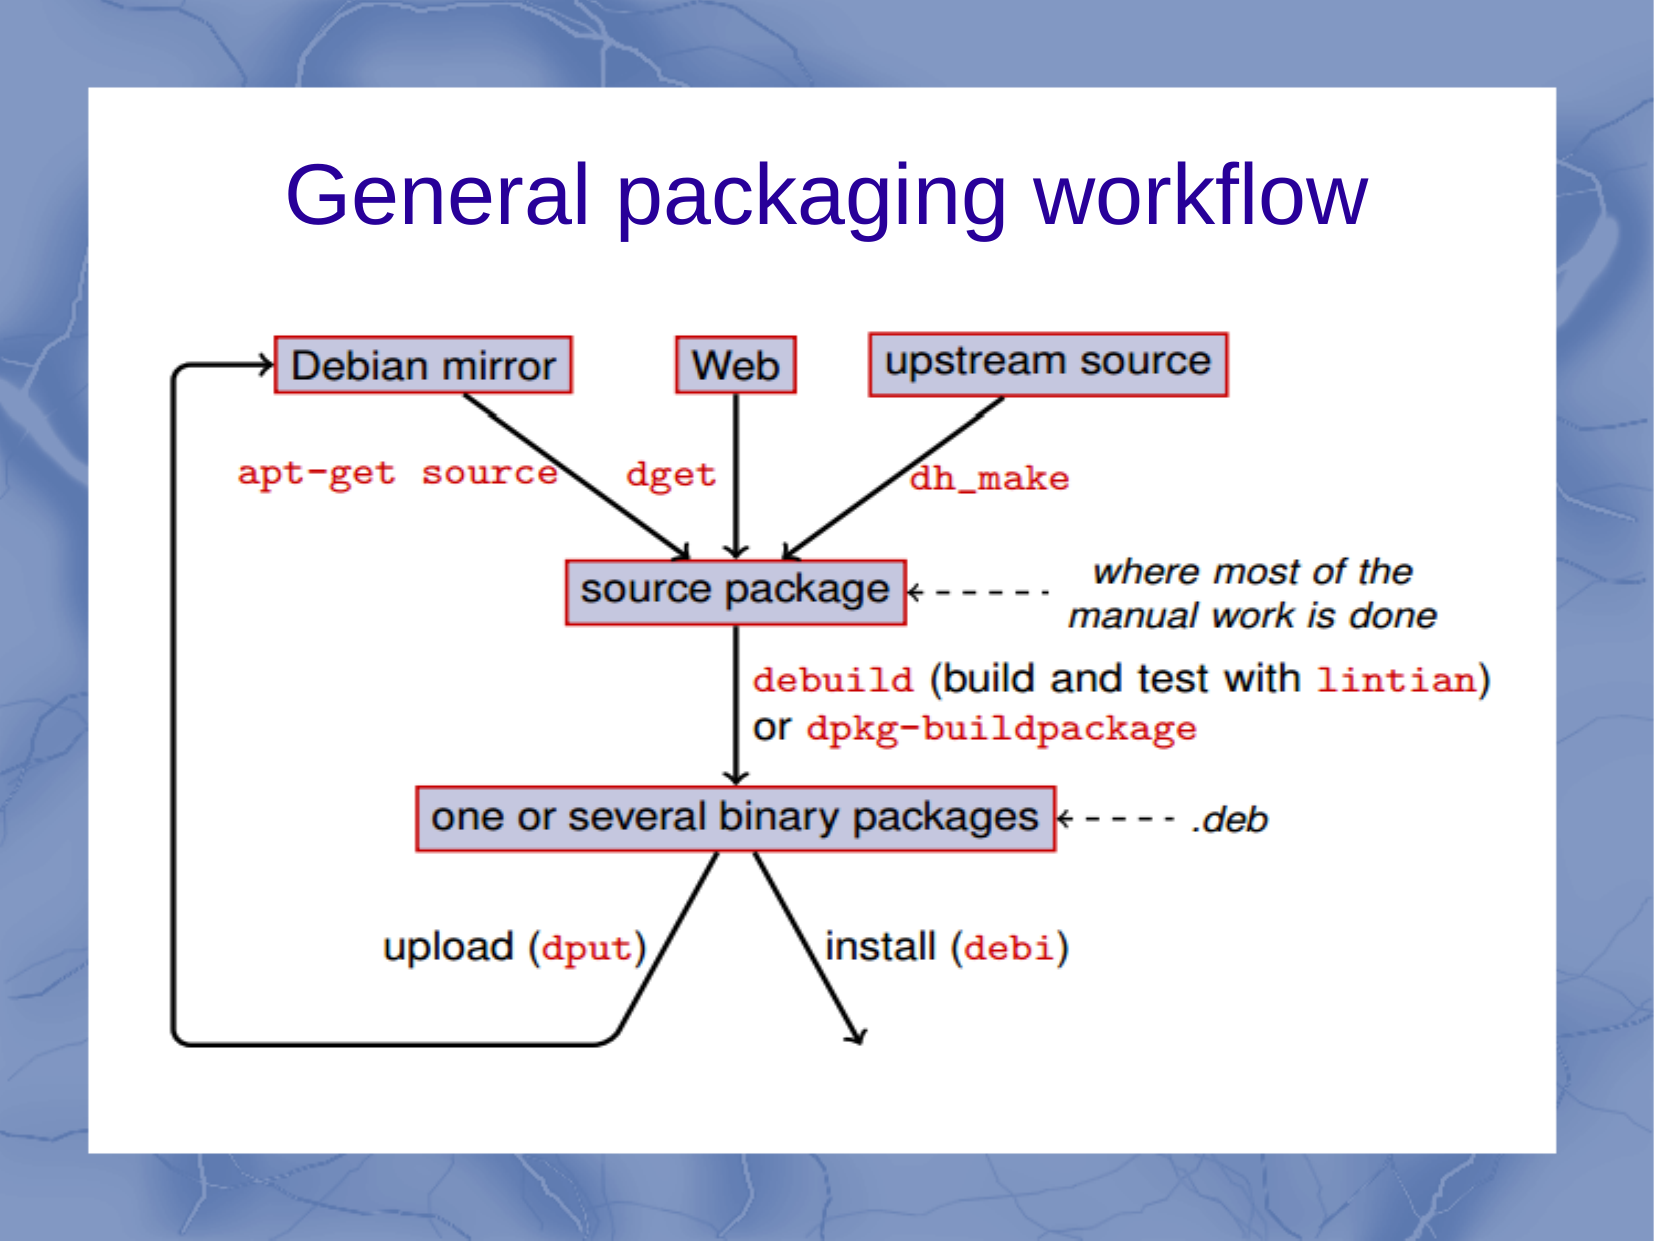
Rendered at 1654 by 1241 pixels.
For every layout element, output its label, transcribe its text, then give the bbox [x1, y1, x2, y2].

title General packaging workﬂow [118, 90, 1536, 298]
picture [0, 0, 1654, 1241]
